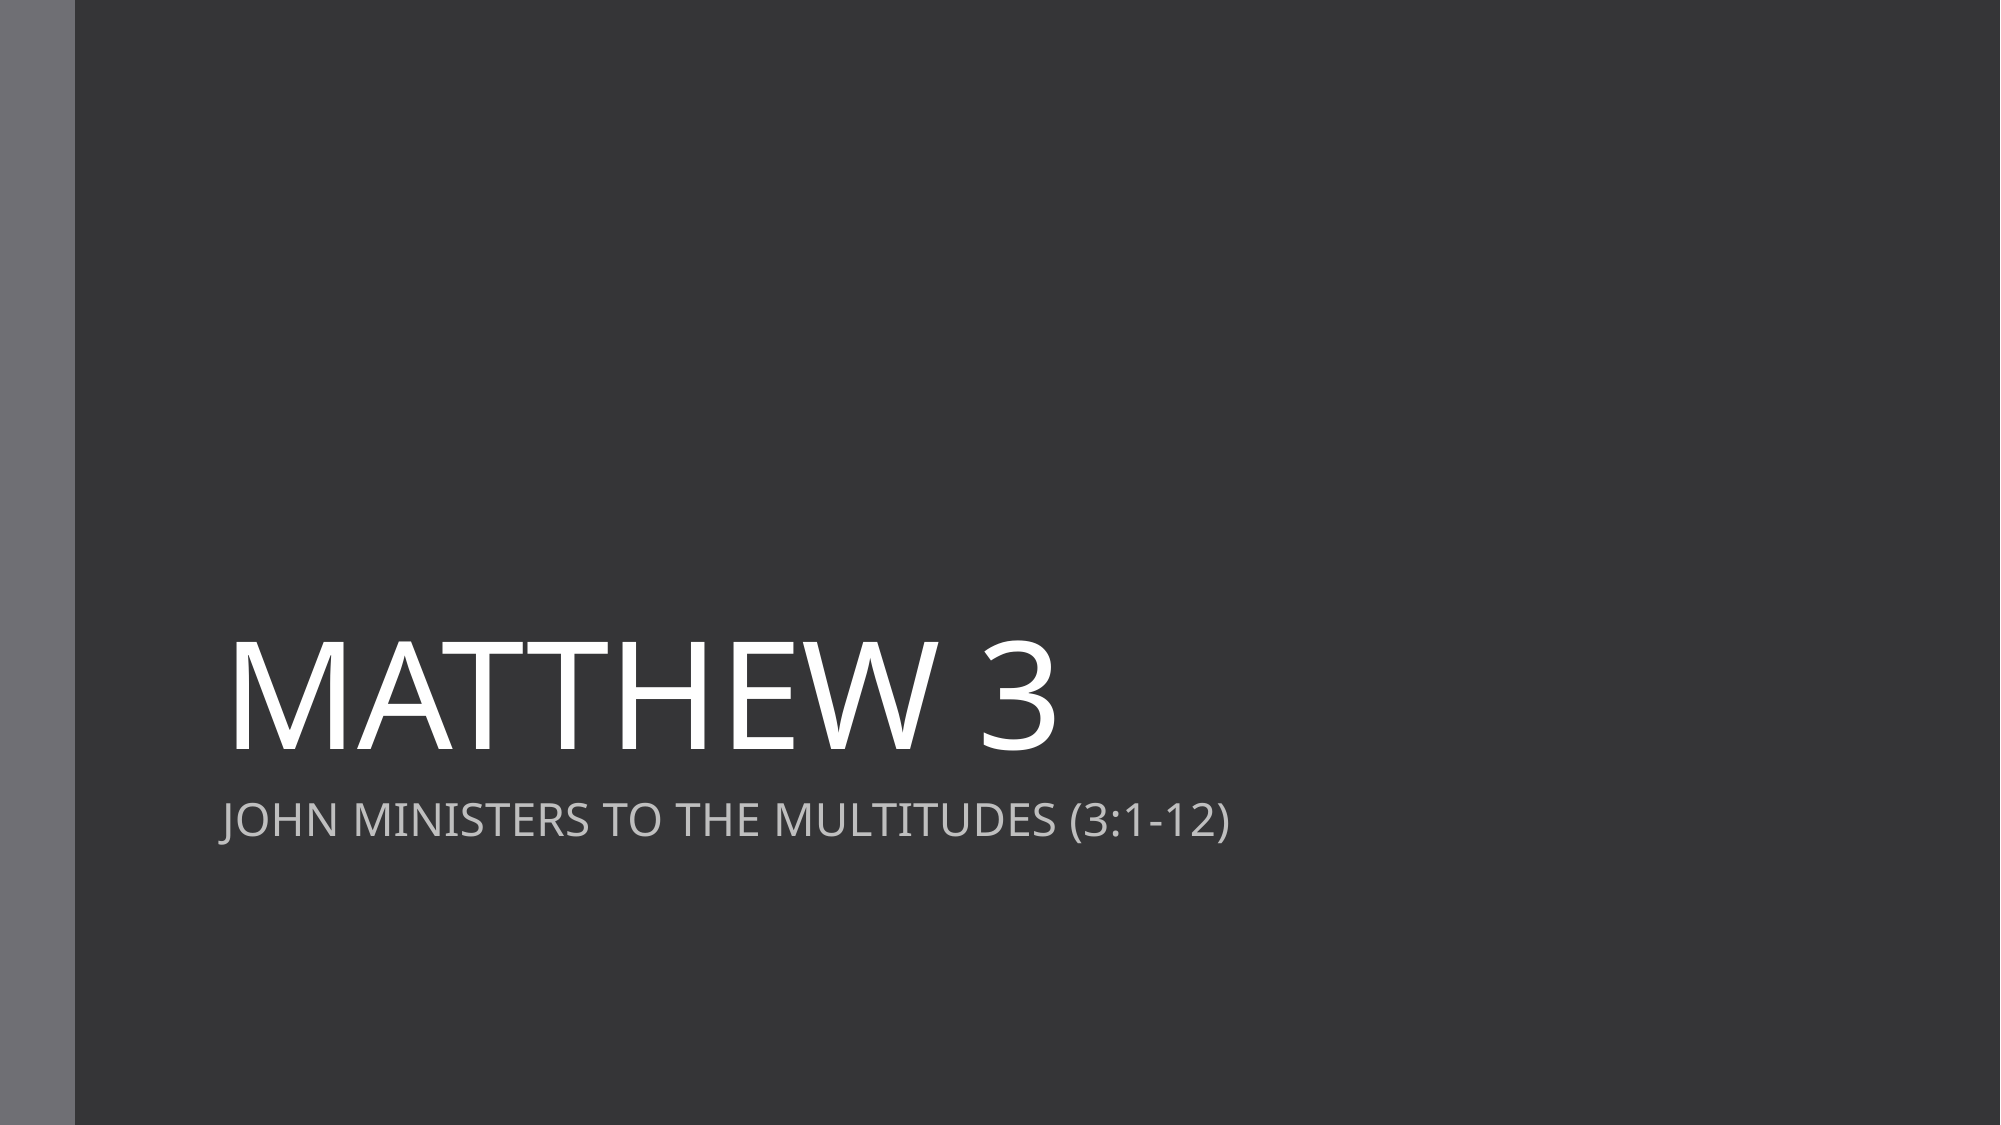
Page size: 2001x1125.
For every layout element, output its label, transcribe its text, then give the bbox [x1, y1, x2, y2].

subtitle JOHN MINISTERS TO THE MULTITUDES (3:1-12) [206, 787, 1752, 1066]
title MATTHEW 3 [206, 124, 1752, 787]
